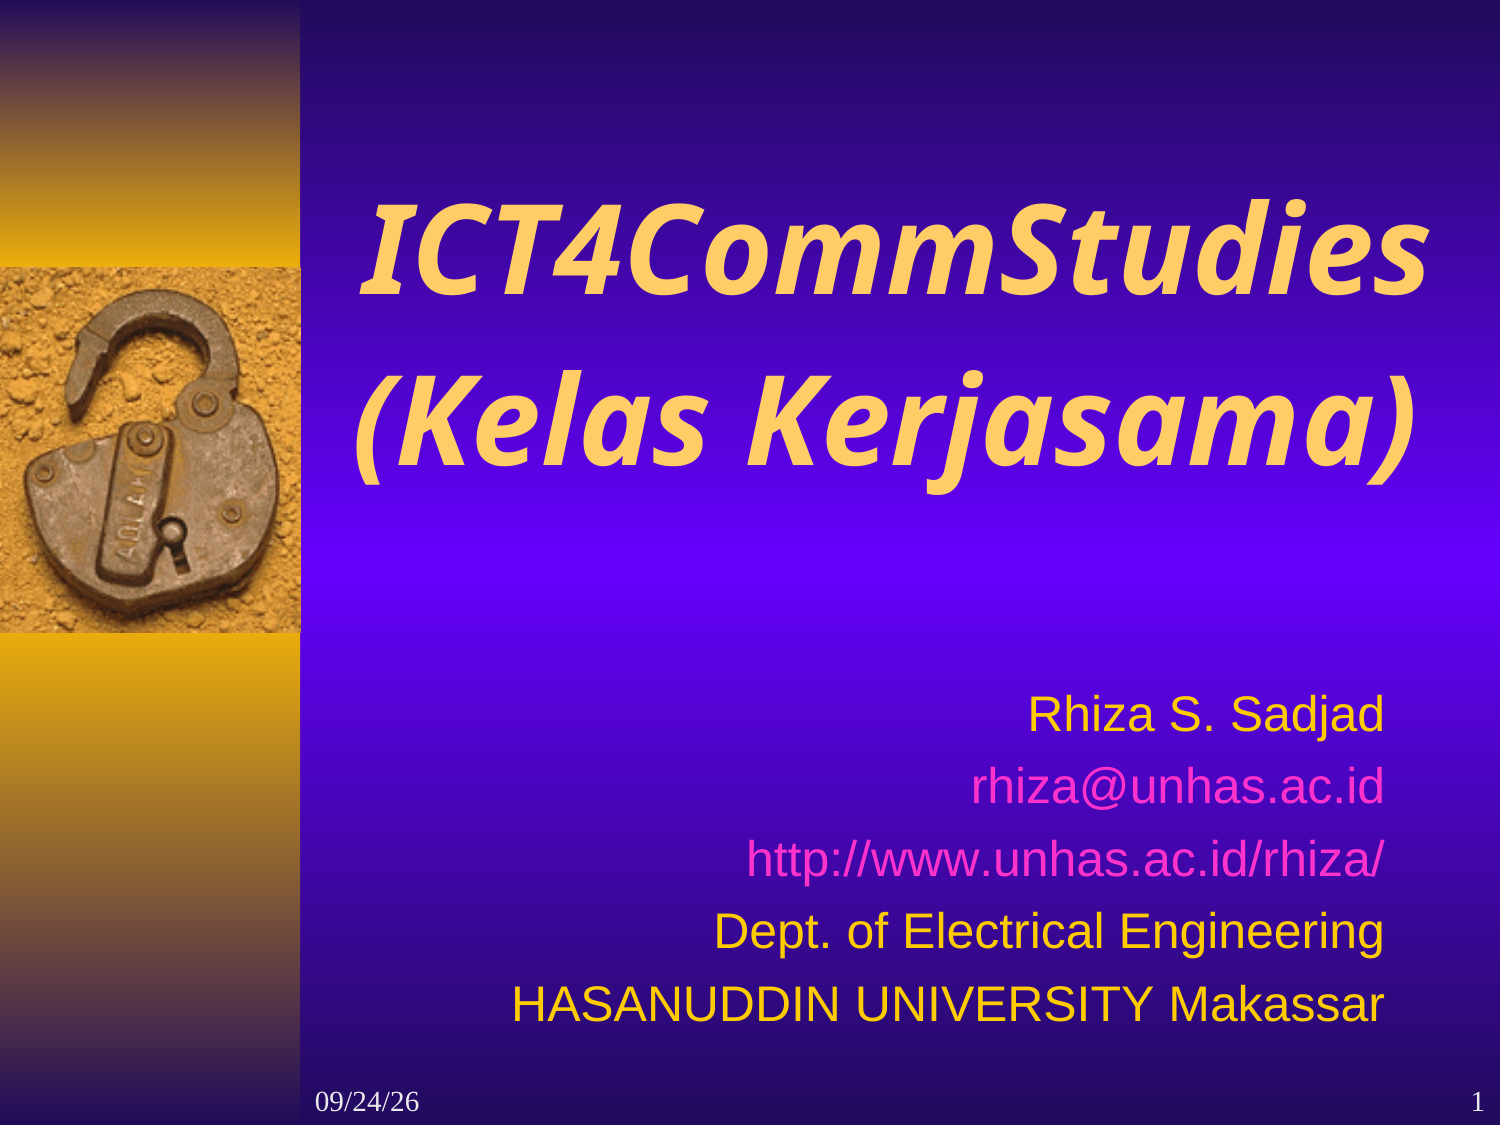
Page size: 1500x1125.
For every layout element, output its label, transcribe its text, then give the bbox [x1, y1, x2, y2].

text_box Rhiza S. Sadjad rhiza@unhas.ac.id http://www.unhas.ac.id/rhiza/ Dept. of Electrical Engineering HASANUDDIN UNIVERSITY Makassar [350, 712, 1401, 1000]
picture [0, 267, 301, 633]
title ICT4CommStudies (Kelas Kerjasama) [295, 149, 1477, 514]
